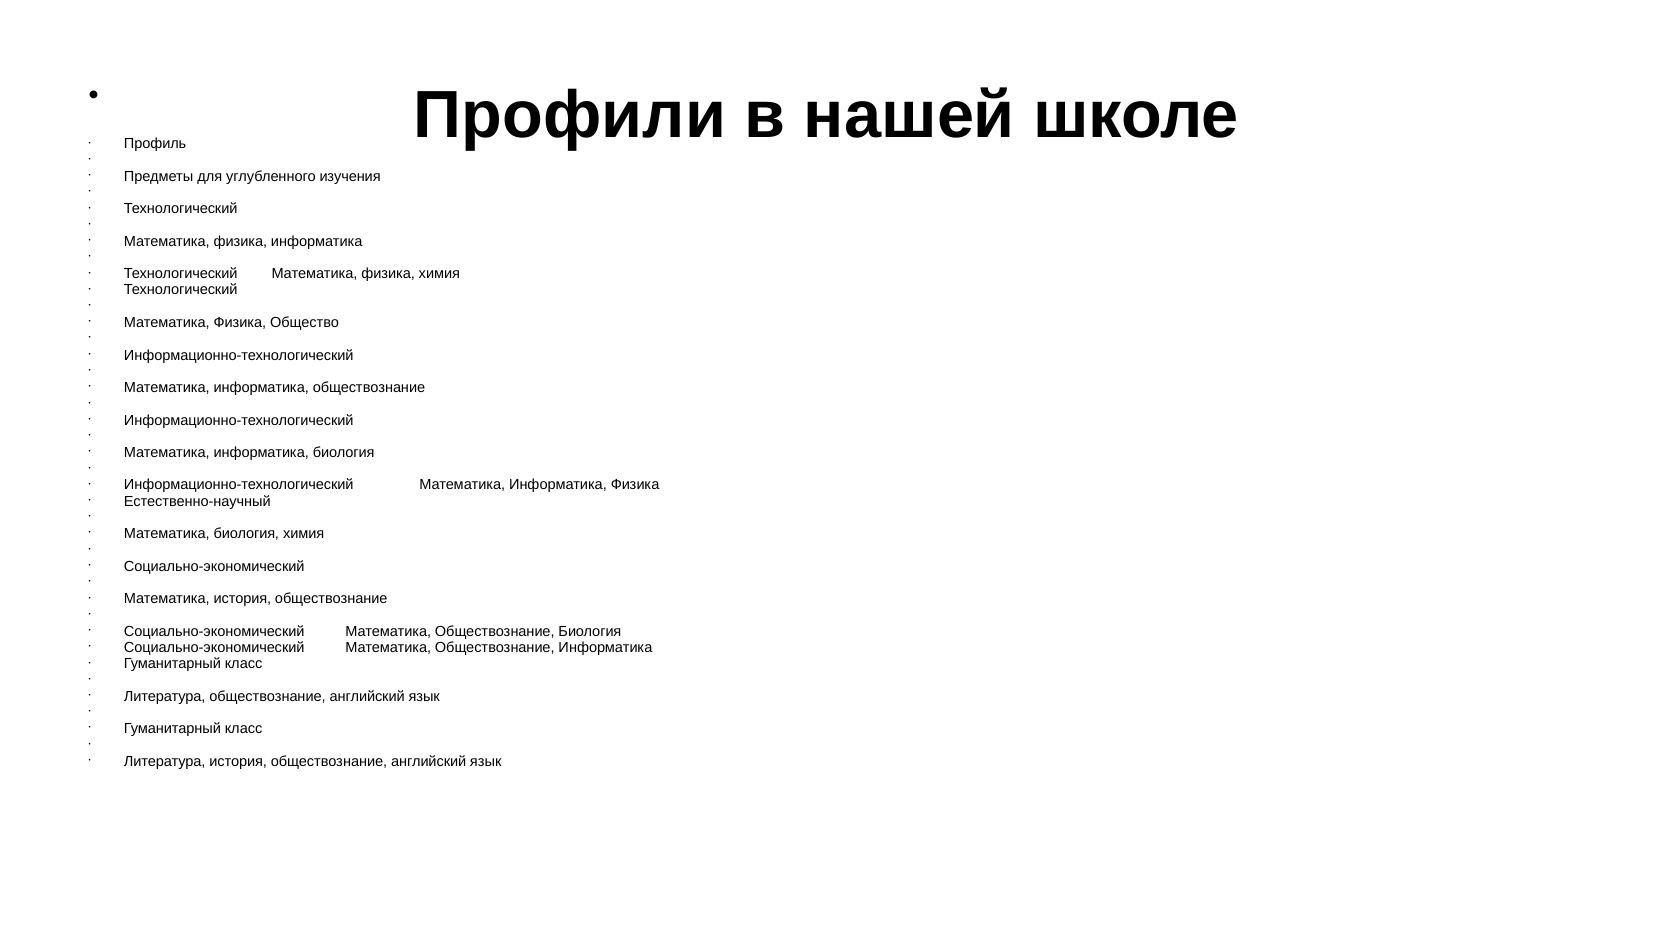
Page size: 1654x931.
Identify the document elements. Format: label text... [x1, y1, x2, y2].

title Профили в нашей школе [82, 37, 1571, 193]
subtitle Профиль Предметы для углубленного изучения Технологический Математика, физика, информатика Технологический Математика, физика, химия Технологический Математика, Физика, Общество Информационно-технологический Математика, информатика, обществознание Информационно-технологический Математика, информатика, биология Информационно-технологический Математика, Информатика, Физика Естественно-научный Математика, биология, химия Социально-экономический Математика, история, обществознание Социально-экономический Математика, Обществознание, Биология Социально-экономический Математика, Обществознание, Информатика Гуманитарный класс Литература, обществознание, английский язык Гуманитарный класс Литература, история, обществознание, английский язык [88, 55, 1093, 798]
